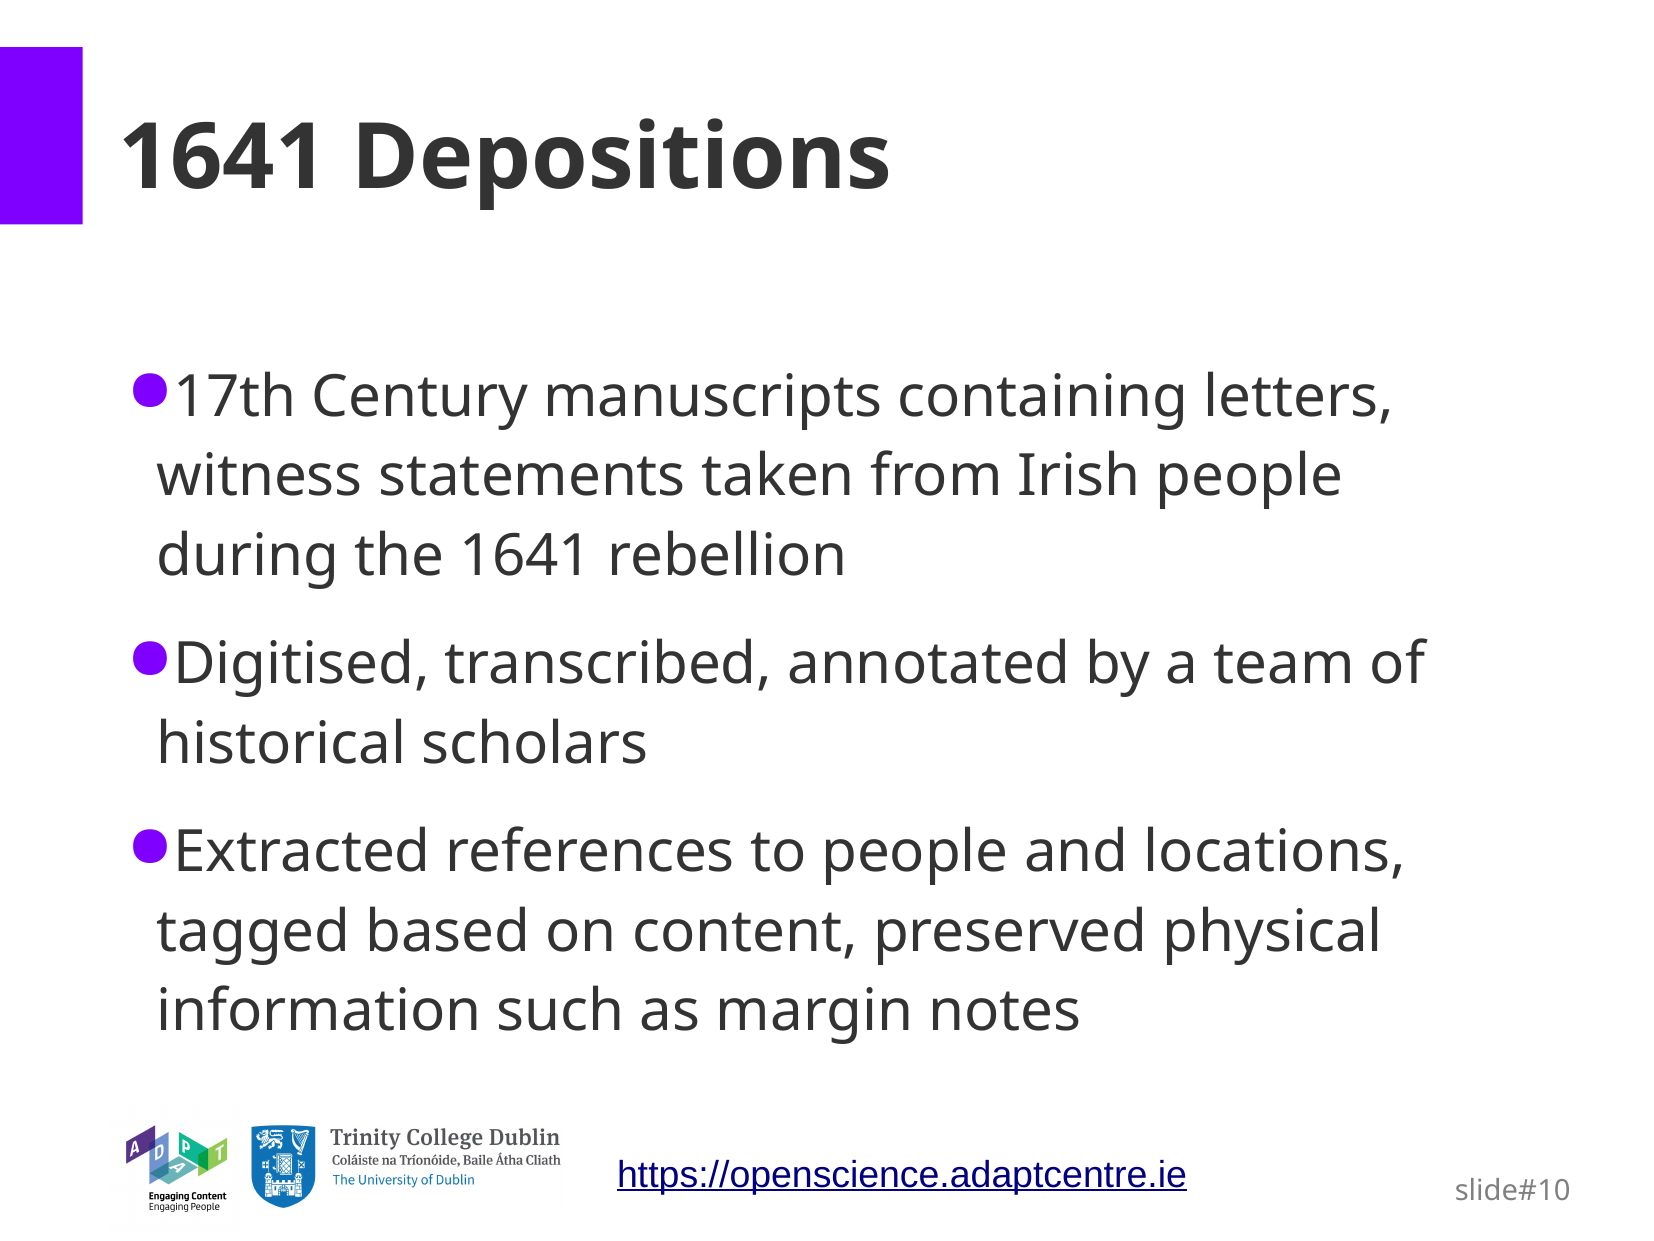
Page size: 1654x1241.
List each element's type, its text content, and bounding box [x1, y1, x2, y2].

title 1641 Depositions [118, 49, 1571, 257]
list 17th Century manuscripts containing letters, witness statements taken from Irish people during the 1641 rebellion Digitised, transcribed, annotated by a team of historical scholars Extracted references to people and locations, tagged based on content, preserved physical information such as margin notes [118, 354, 1536, 1074]
picture [106, 1098, 247, 1239]
picture [248, 1122, 564, 1211]
